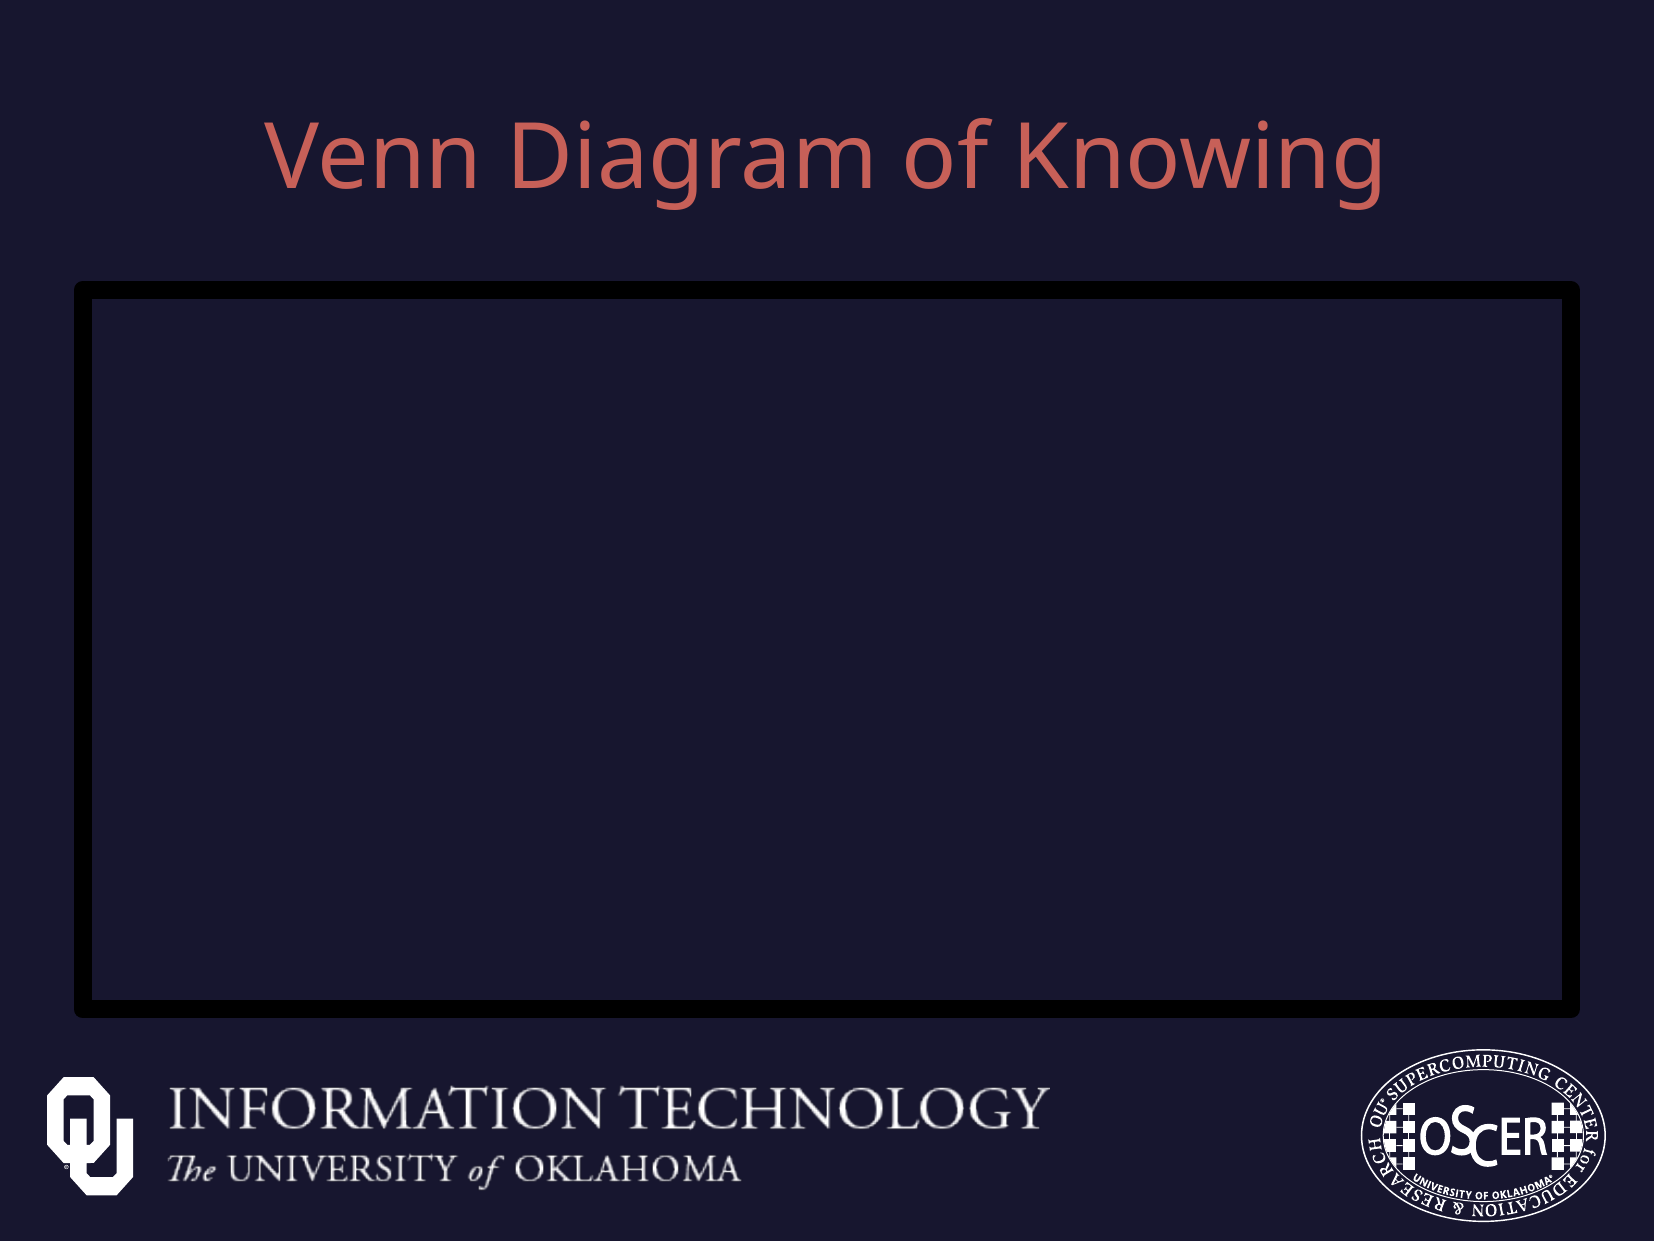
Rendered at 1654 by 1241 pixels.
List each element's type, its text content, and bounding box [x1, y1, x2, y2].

picture [159, 1075, 1050, 1195]
title Venn Diagram of Knowing [82, 49, 1571, 257]
